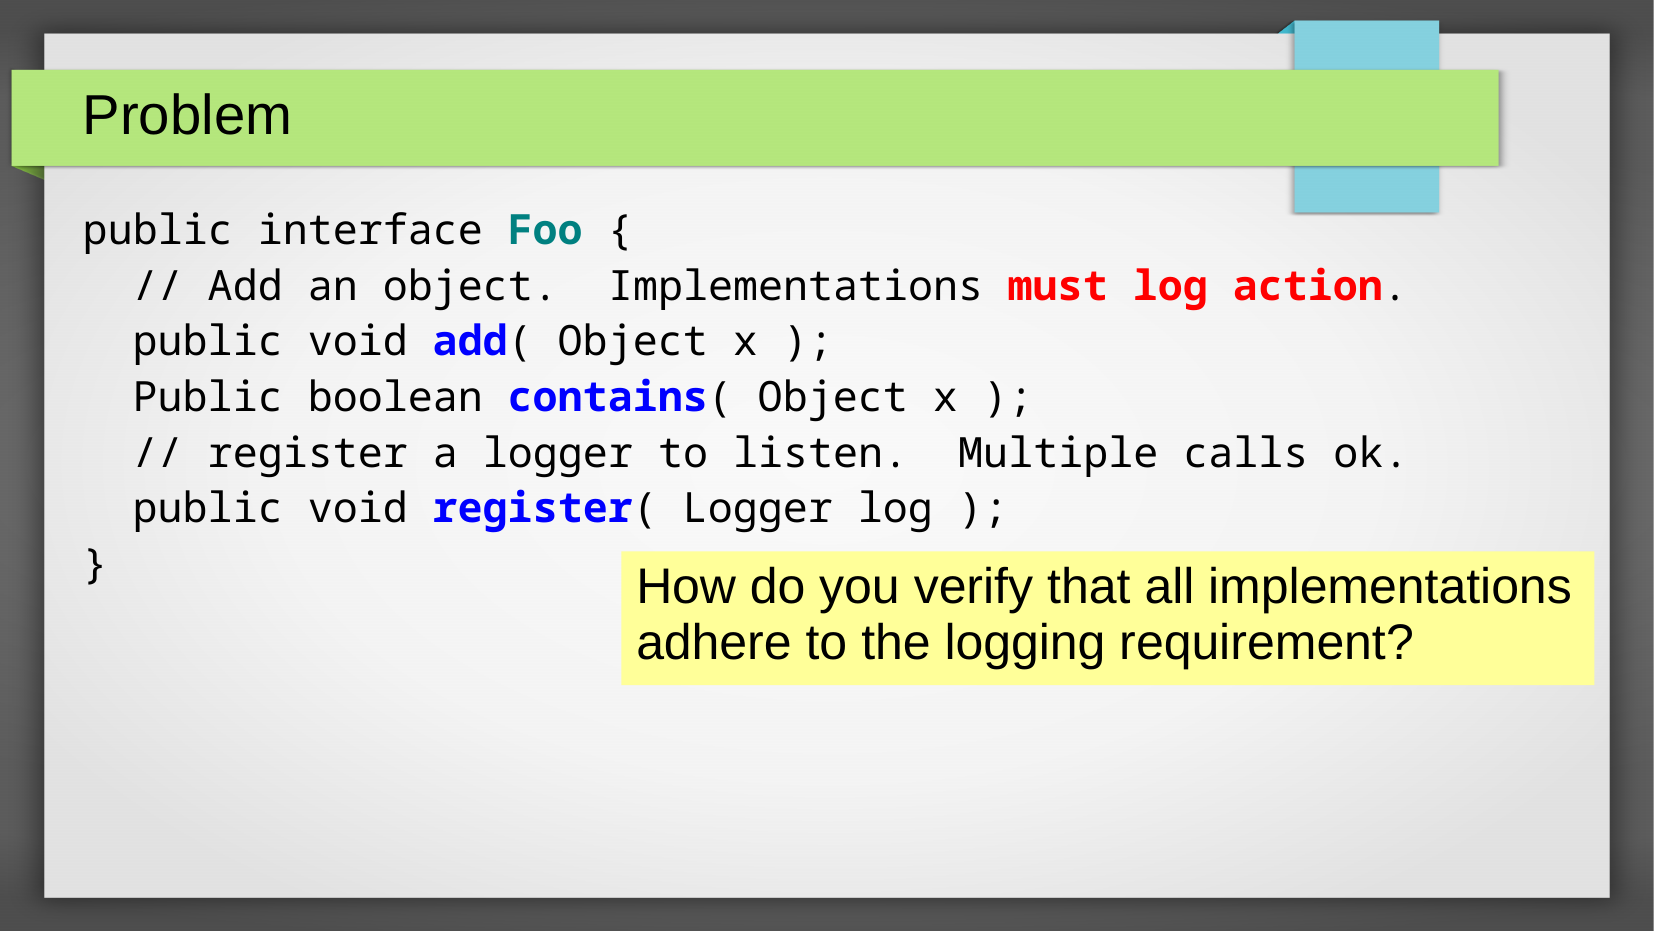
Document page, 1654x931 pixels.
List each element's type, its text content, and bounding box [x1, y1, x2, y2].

text_box How do you verify that all implementations adhere to the logging requirement? [621, 551, 1595, 686]
picture [0, 0, 1654, 931]
title Problem [82, 70, 1264, 160]
list public interface Foo { // Add an object. Implementations must log action. public void add( Object x ); Public boolean contains( Object x ); // register a logger to listen. Multiple calls ok. public void register( Logger log ); } [82, 217, 1571, 523]
